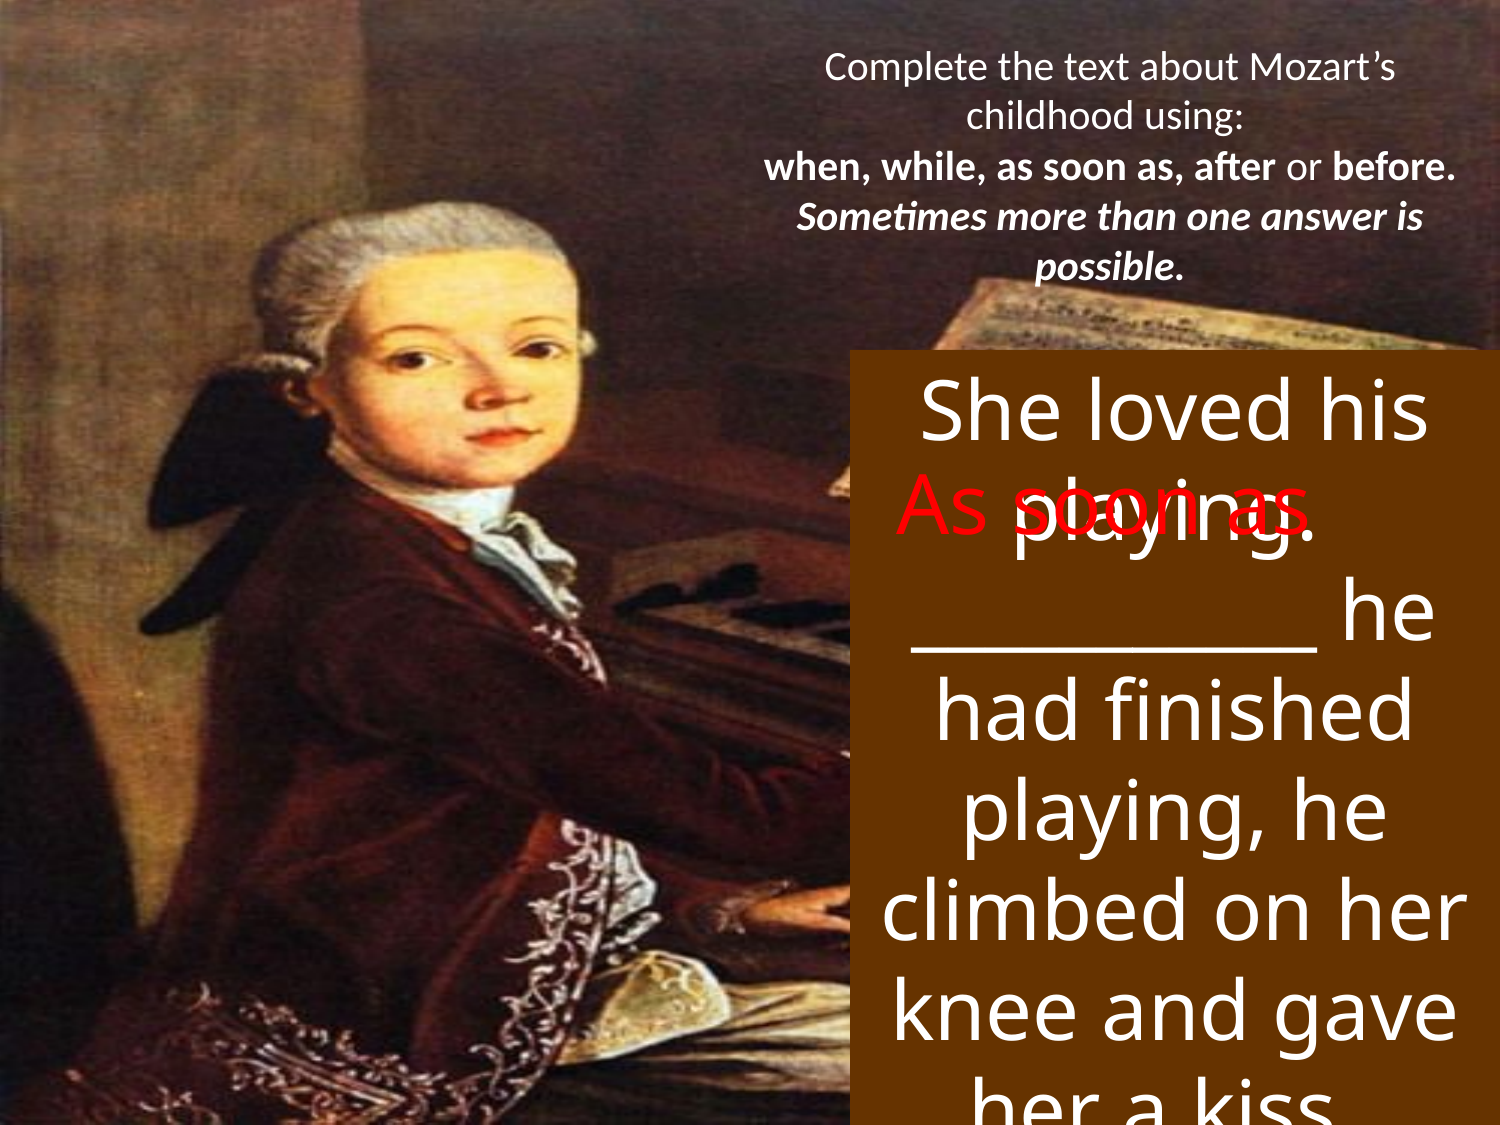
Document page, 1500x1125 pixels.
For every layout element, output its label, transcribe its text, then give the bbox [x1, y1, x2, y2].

text_box As soon as [879, 444, 1329, 560]
text_box She loved his playing. ___________ he had finished playing, he climbed on her knee and gave her a kiss.. [850, 349, 1500, 1125]
text_box Complete the text about Mozart’s childhood using: when, while, as soon as, after or before. Sometimes more than one answer is possible. [738, 31, 1483, 296]
picture [0, 0, 1500, 1125]
